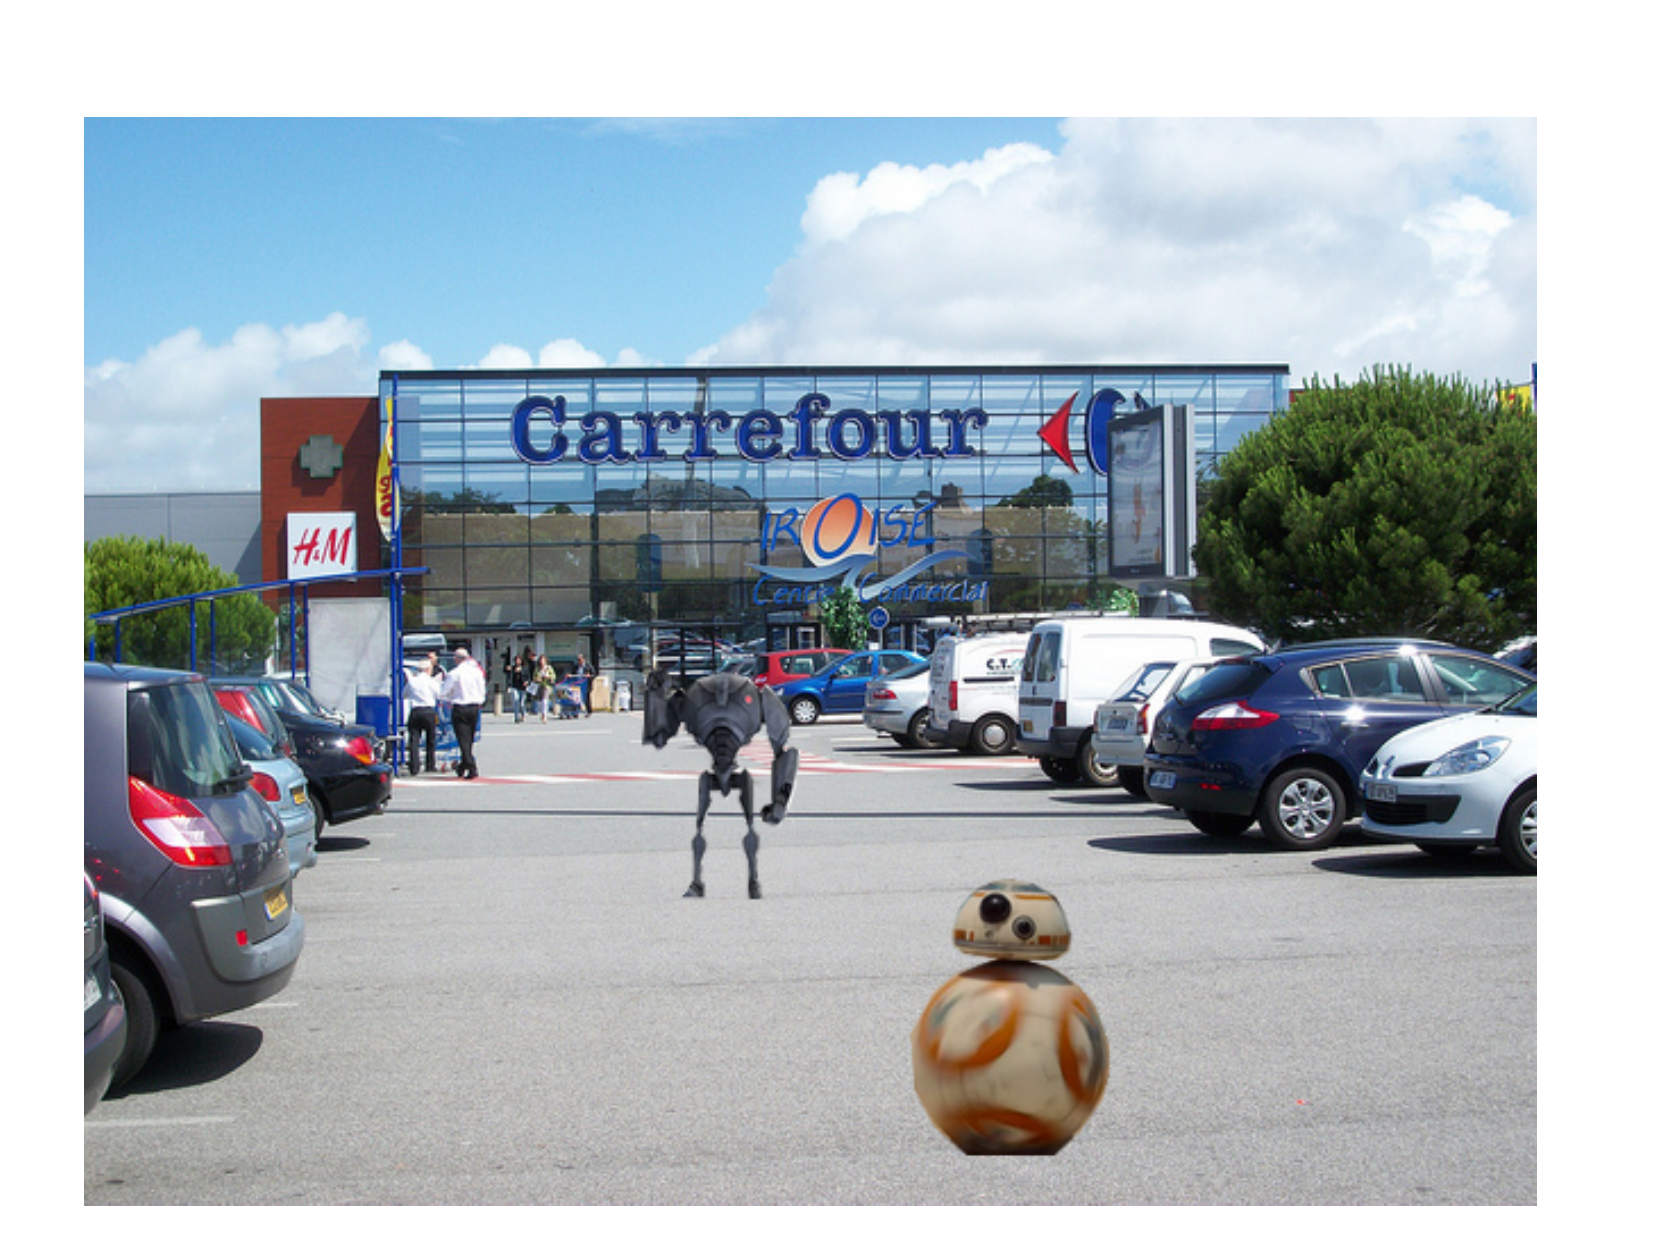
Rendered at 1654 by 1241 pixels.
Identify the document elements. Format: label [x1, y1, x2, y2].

picture [84, 117, 1537, 1207]
